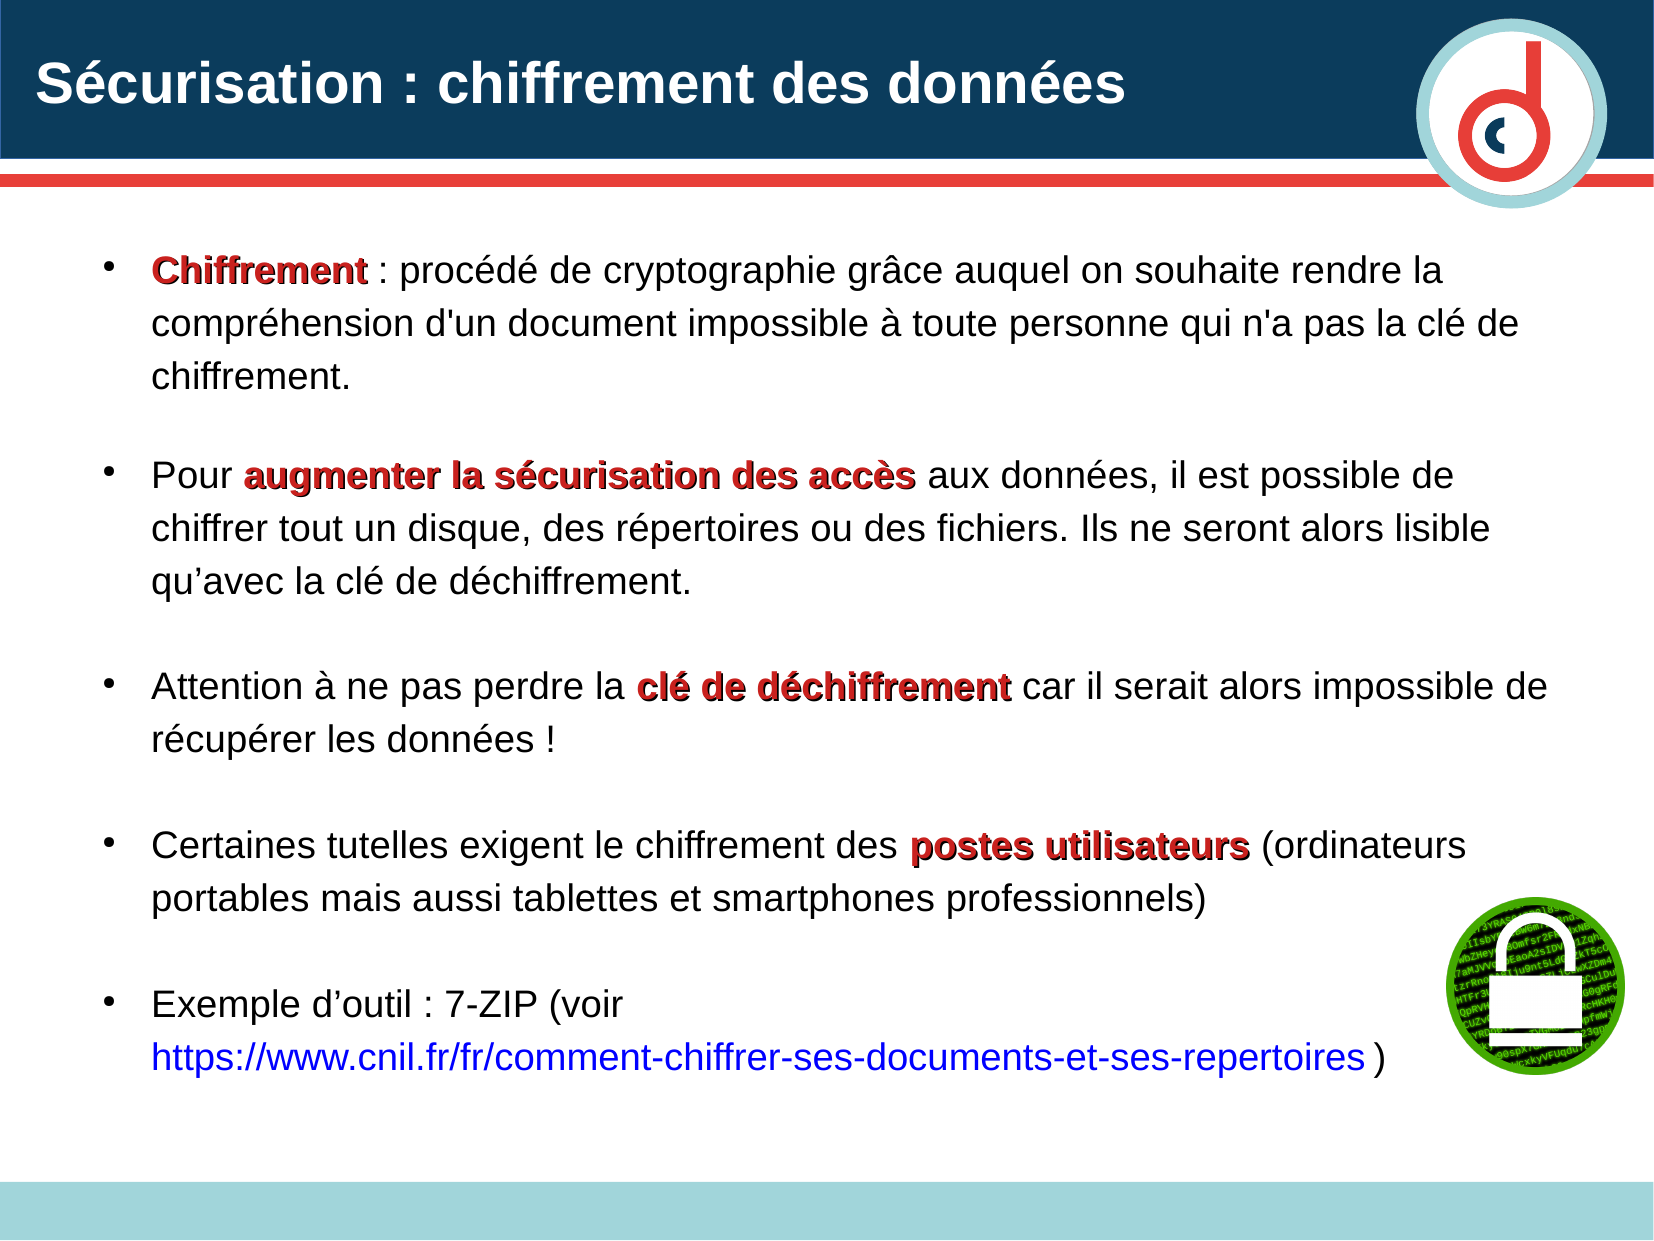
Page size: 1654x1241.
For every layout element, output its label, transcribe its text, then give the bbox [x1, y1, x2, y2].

text_box Chiffrement : procédé de cryptographie grâce auquel on souhaite rendre la compréhension d'un document impossible à toute personne qui n'a pas la clé de chiffrement. Pour augmenter la sécurisation des accès aux données, il est possible de chiffrer tout un disque, des répertoires ou des fichiers. Ils ne seront alors lisible qu’avec la clé de déchiffrement. Attention à ne pas perdre la clé de déchiffrement car il serait alors impossible de récupérer les données ! Certaines tutelles exigent le chiffrement des postes utilisateurs (ordinateurs portables mais aussi tablettes et smartphones professionnels) Exemple d’outil : 7-ZIP (voir https://www.cnil.fr/fr/comment-chiffrer-ses-documents-et-ses-repertoires) [71, 230, 1595, 1141]
picture [1446, 897, 1625, 1075]
title Sécurisation : chiffrement des données [35, 11, 1506, 159]
